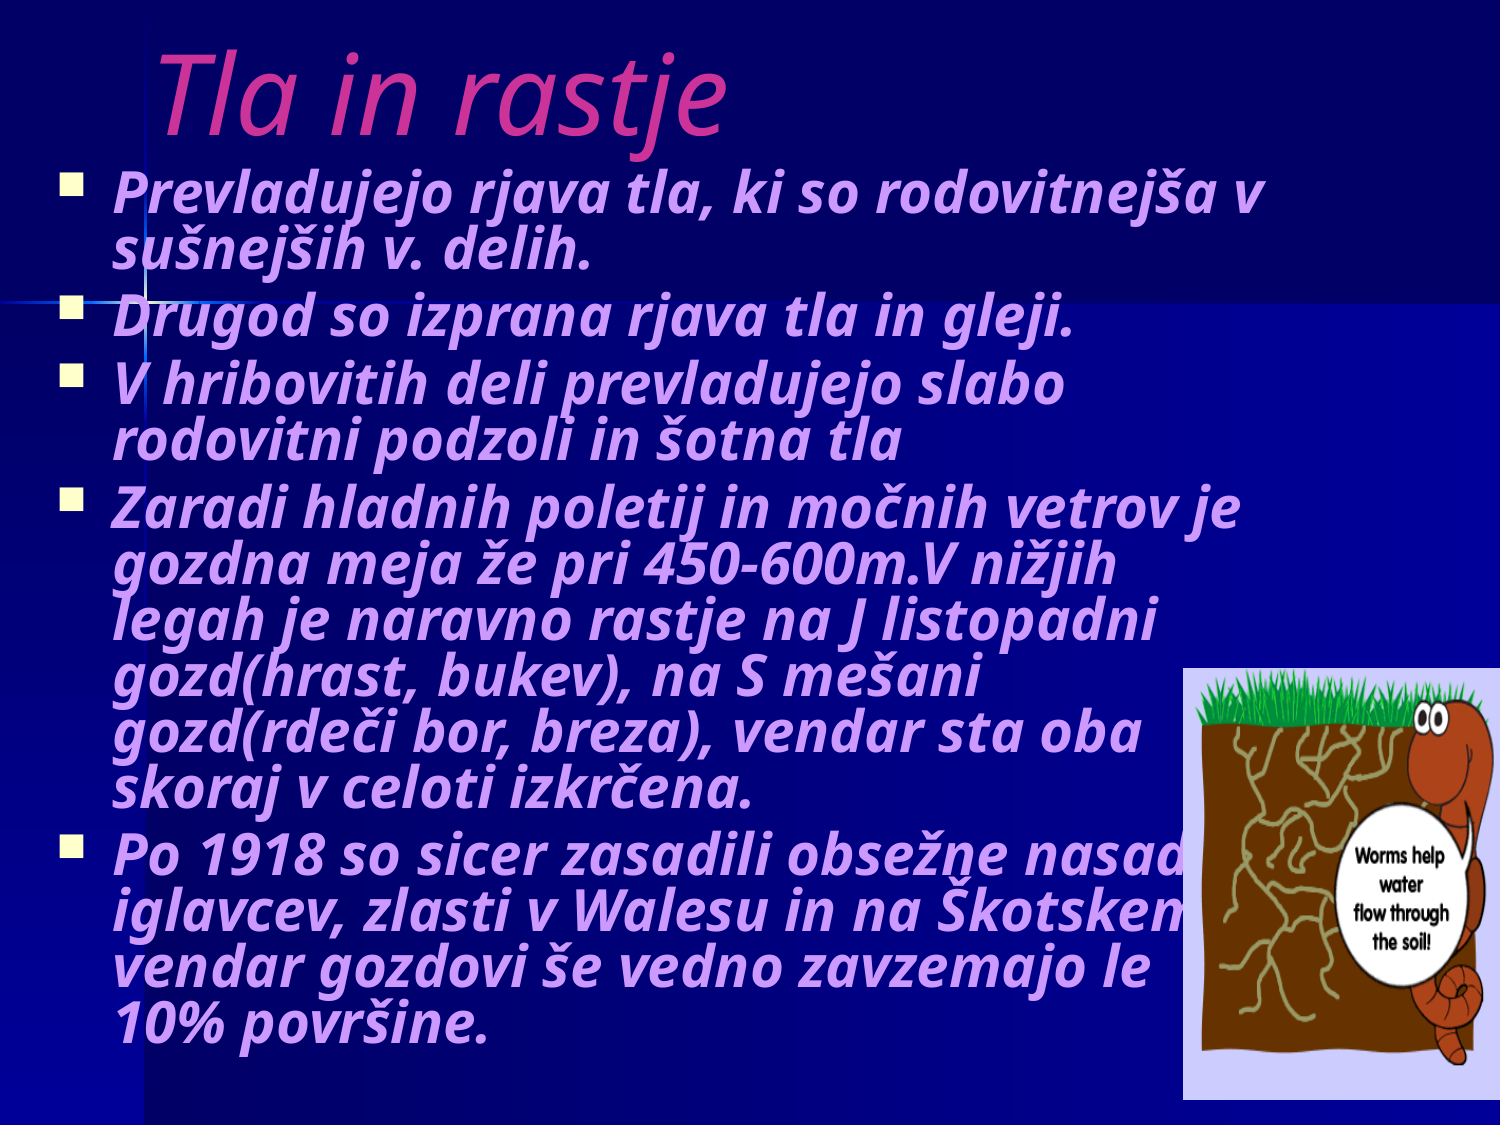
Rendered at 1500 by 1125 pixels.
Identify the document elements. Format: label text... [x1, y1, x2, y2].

title Tla in rastje [135, 0, 1374, 182]
list Prevladujejo rjava tla, ki so rodovitnejša v sušnejših v. delih. Drugod so izprana rjava tla in gleji. V hribovitih deli prevladujejo slabo rodovitni podzoli in šotna tla Zaradi hladnih poletij in močnih vetrov je gozdna meja že pri 450-600m.V nižjih legah je naravno rastje na J listopadni gozd(hrast, bukev), na S mešani gozd(rdeči bor, breza), vendar sta oba skoraj v celoti izkrčena. Po 1918 so sicer zasadili obsežne nasade iglavcev, zlasti v Walesu in na Škotskem, vendar gozdovi še vedno zavzemajo le 10% površine. [41, 160, 1279, 1035]
picture [1183, 668, 1500, 1100]
